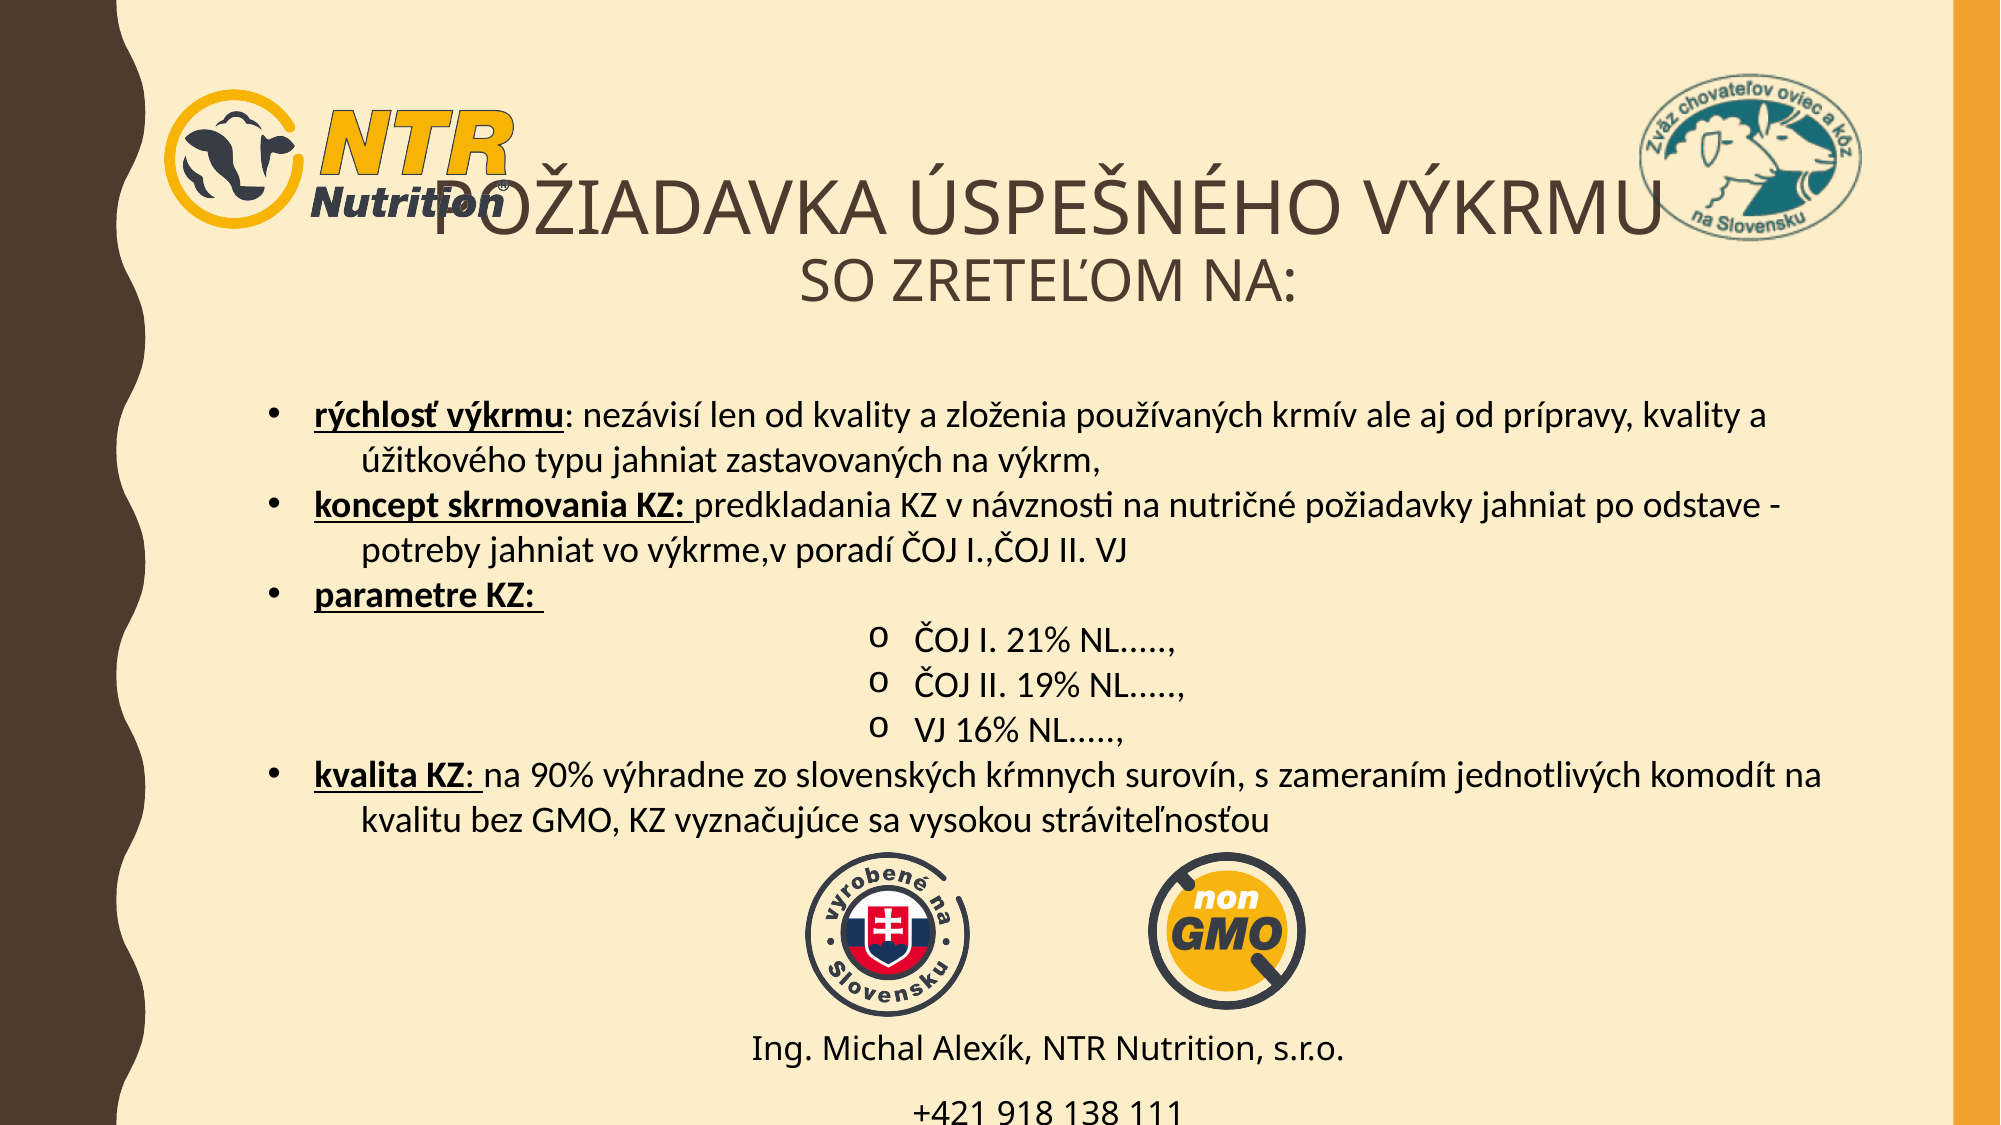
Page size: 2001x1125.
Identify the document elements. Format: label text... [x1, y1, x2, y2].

picture [1638, 45, 1862, 270]
picture [164, 89, 514, 229]
picture [1148, 852, 1306, 1011]
title POŽIADAVKA ÚSPEŠNÉHO VÝKRMU SO ZRETEĽOM NA: [186, 162, 1912, 323]
text_box rýchlosť výkrmu: nezávisí len od kvality a zloženia používaných krmív ale aj od prípravy, kvality a úžitkového typu jahniat zastavovaných na výkrm, koncept skrmovania KZ: predkladania KZ v návznosti na nutričné požiadavky jahniat po odstave - potreby jahniat vo výkrme,v poradí ČOJ I.,ČOJ II. VJ parametre KZ: ČOJ I. 21% NL....., ČOJ II. 19% NL....., VJ 16% NL....., kvalita KZ: na 90% výhradne zo slovenských kŕmnych surovín, s zameraním jednotlivých komodít na kvalitu bez GMO, KZ vyznačujúce sa vysokou stráviteľnosťou [252, 382, 1862, 898]
picture [805, 852, 970, 1017]
text_box Ing. Michal Alexík, NTR Nutrition, s.r.o. +421 918 138 111 [298, 1013, 1799, 1125]
